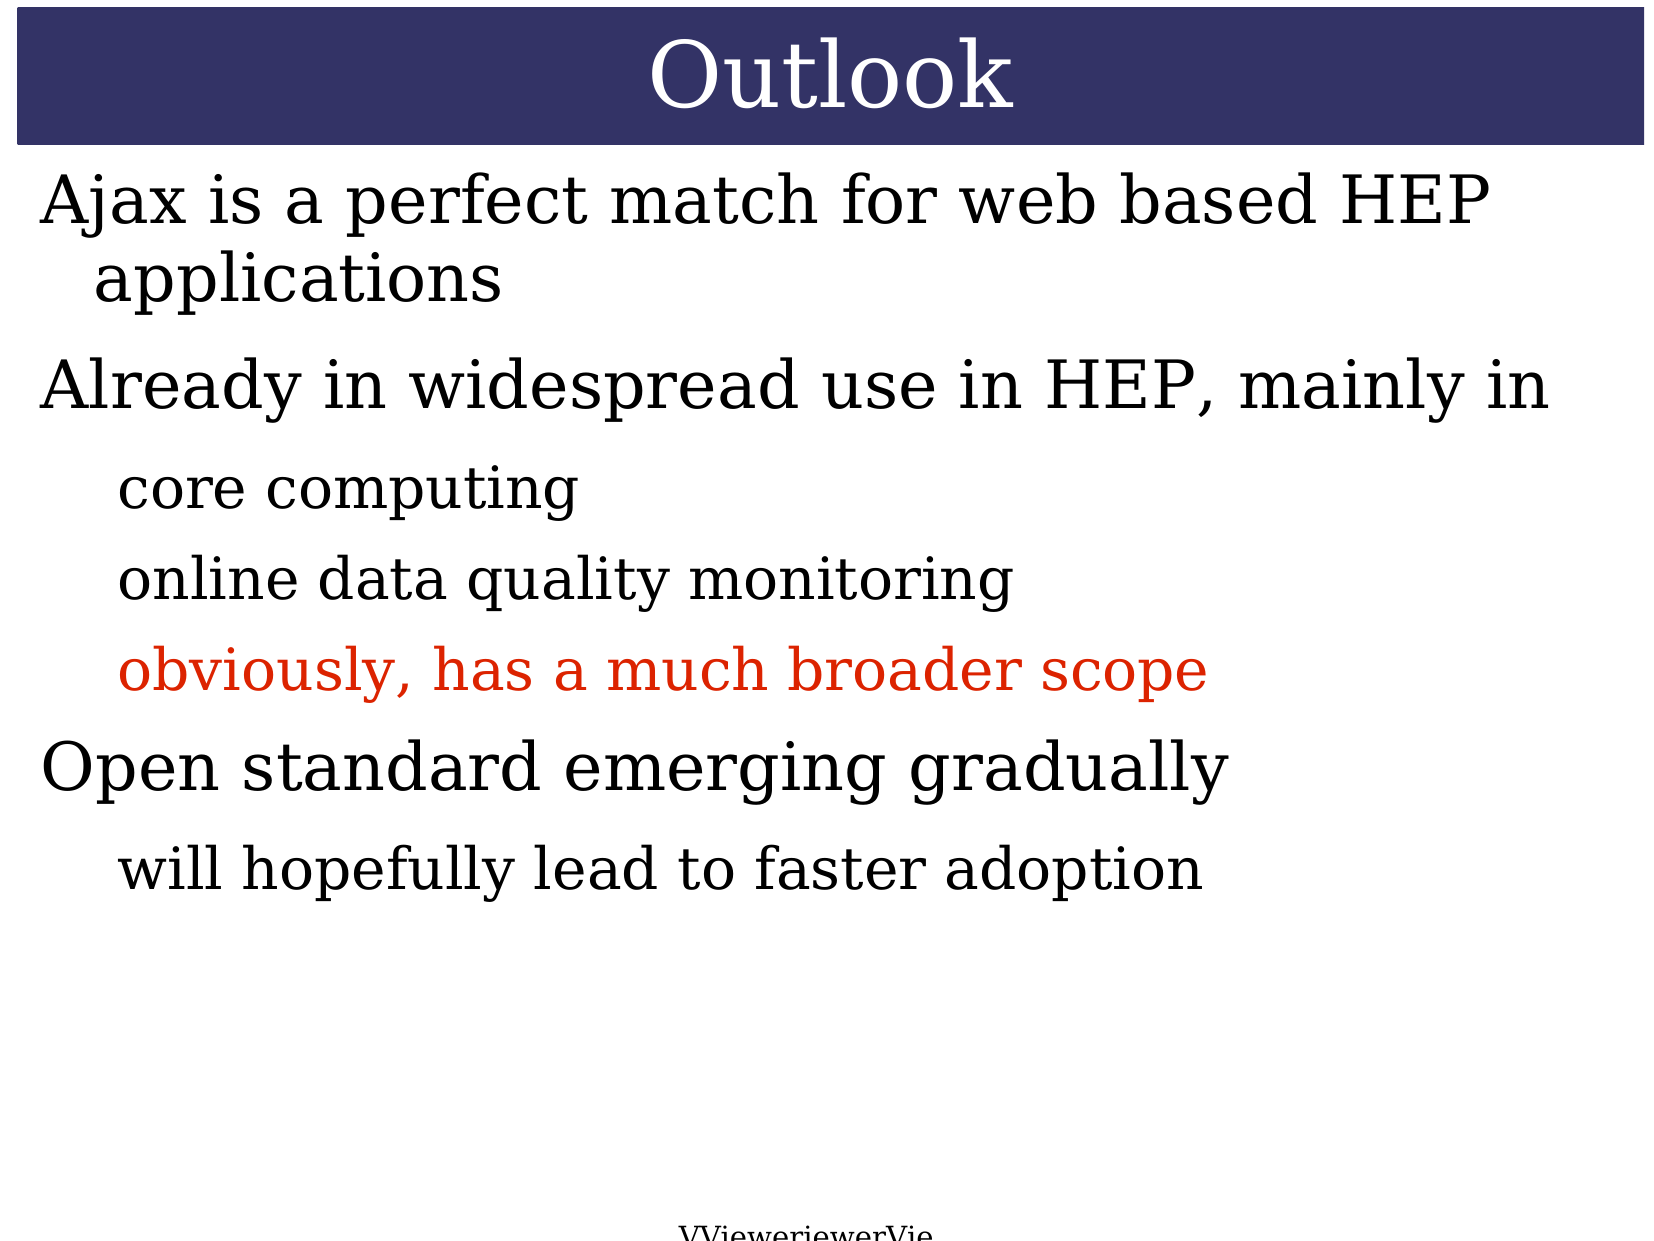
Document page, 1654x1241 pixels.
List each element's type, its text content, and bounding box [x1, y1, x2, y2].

list Ajax is a perfect match for web based HEP applications Already in widespread use in HEP, mainly in core computing online data quality monitoring obviously, has a much broader scope Open standard emerging gradually will hopefully lead to faster adoption [23, 161, 1621, 1174]
title Outlook [17, 7, 1645, 145]
